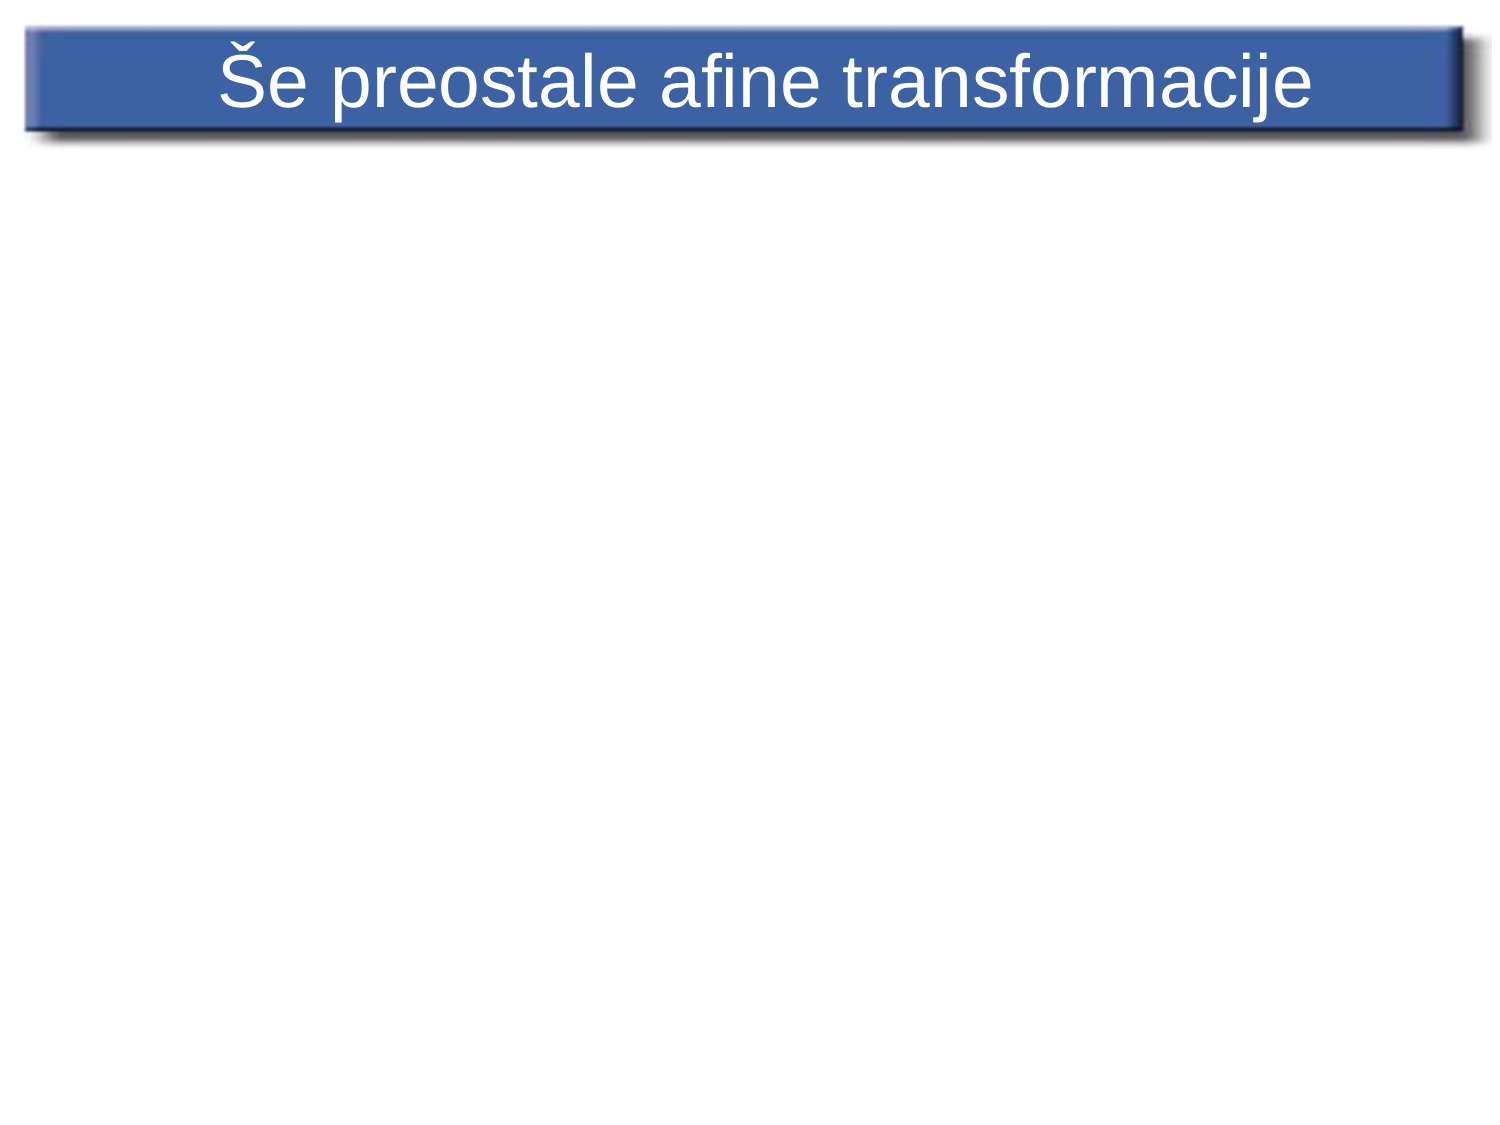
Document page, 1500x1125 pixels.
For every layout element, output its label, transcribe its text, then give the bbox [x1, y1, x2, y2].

picture [23, 23, 1492, 151]
title Še preostale afine transformacije [134, 24, 1399, 130]
